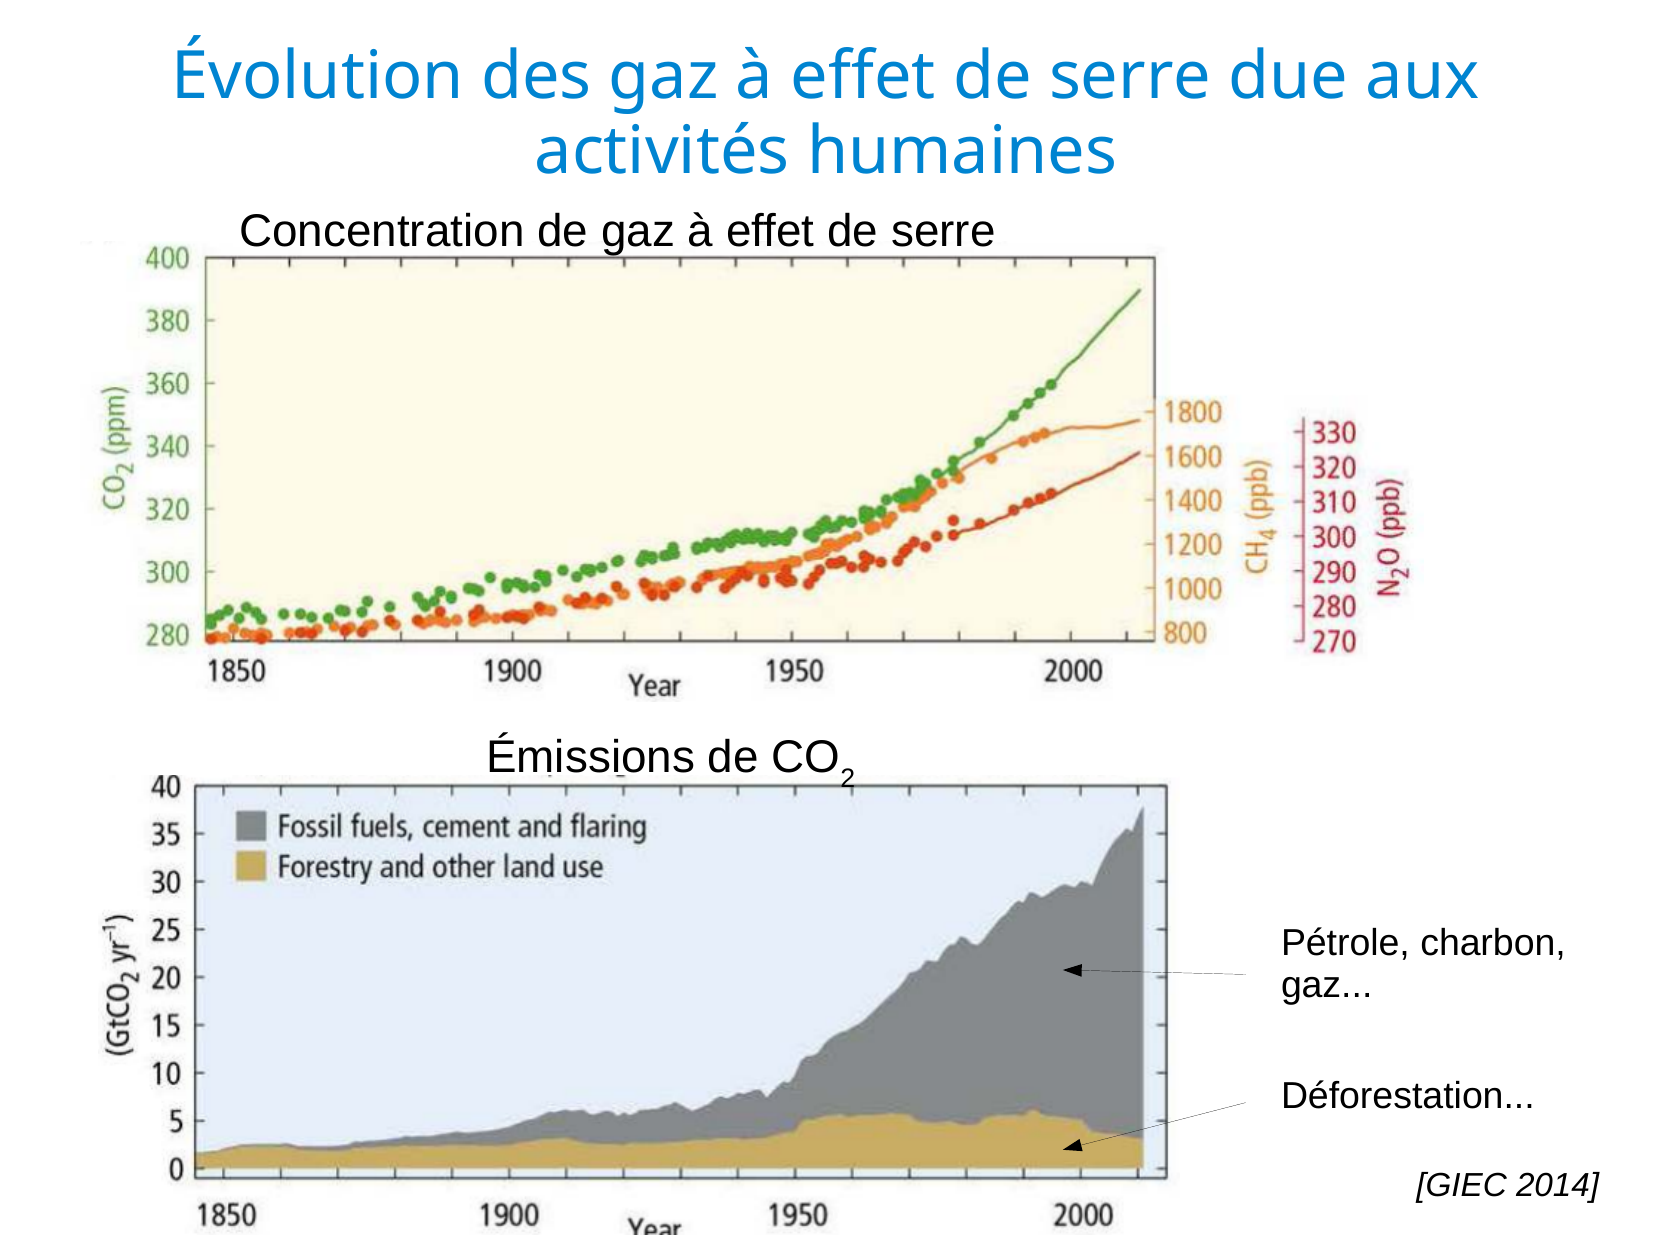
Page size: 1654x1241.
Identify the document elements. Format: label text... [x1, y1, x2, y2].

text_box Déforestation... [1266, 1067, 1590, 1125]
text_box Concentration de gaz à effet de serre [187, 197, 1049, 264]
title Évolution des gaz à effet de serre due aux activités humaines [82, 20, 1571, 210]
picture [98, 775, 1180, 1235]
text_box Pétrole, charbon, gaz... [1266, 913, 1590, 1028]
text_box Émissions de CO2 [240, 723, 1102, 801]
picture [66, 241, 1424, 702]
text_box [GIEC 2014] [1249, 1158, 1615, 1217]
